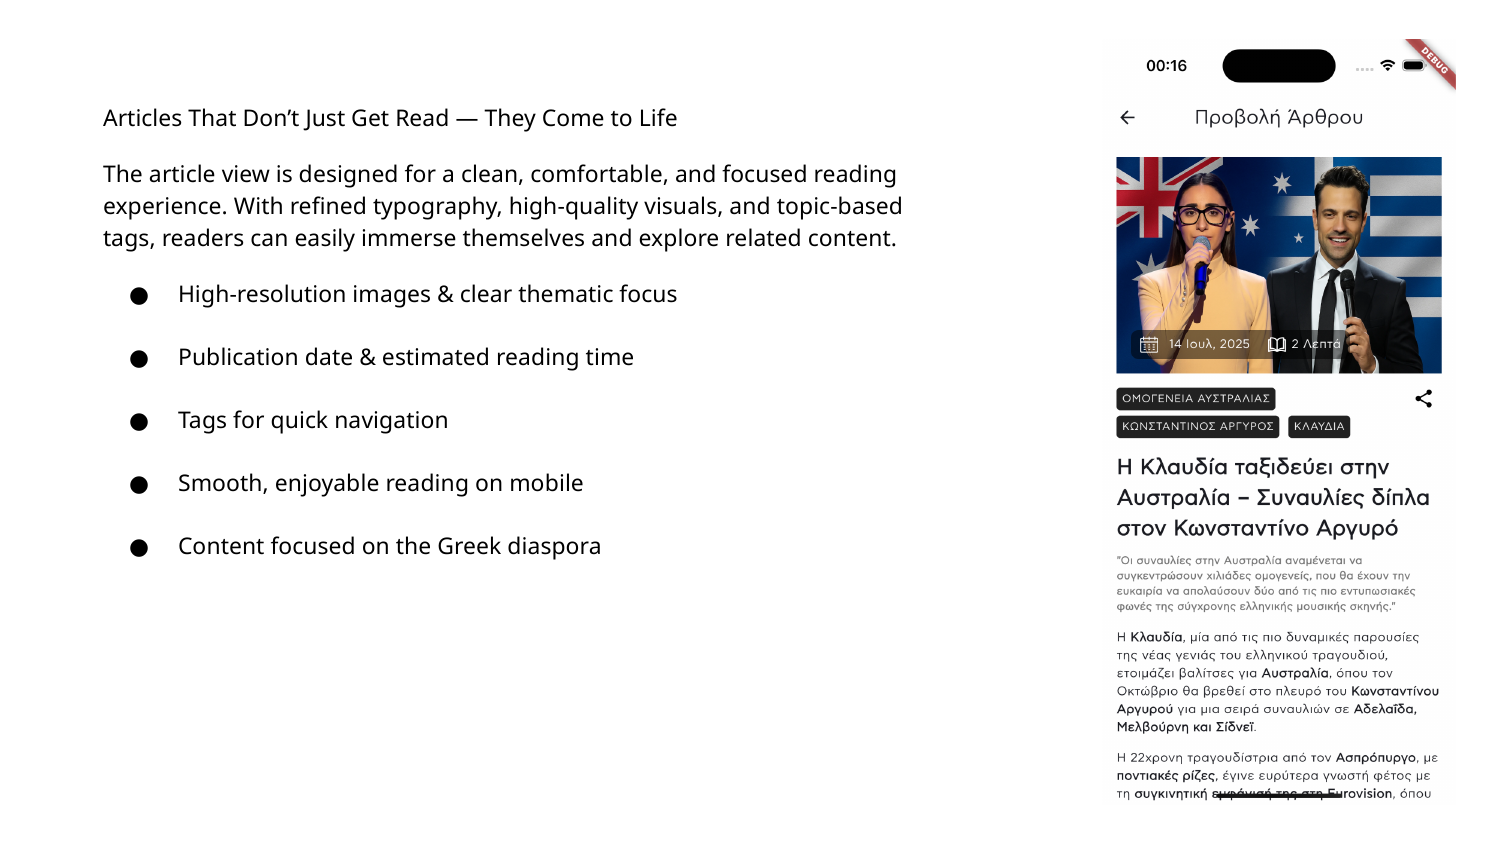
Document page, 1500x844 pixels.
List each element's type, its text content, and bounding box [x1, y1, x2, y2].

picture [1102, 39, 1456, 805]
text_box Articles That Don’t Just Get Read — They Come to Life The article view is designed for a clean, comfortable, and focused reading experience. With refined typography, high-quality visuals, and topic-based tags, readers can easily immerse themselves and explore related content. High-resolution images & clear thematic focus Publication date & estimated reading time Tags for quick navigation Smooth, enjoyable reading on mobile Content focused on the Greek diaspora [88, 84, 962, 606]
